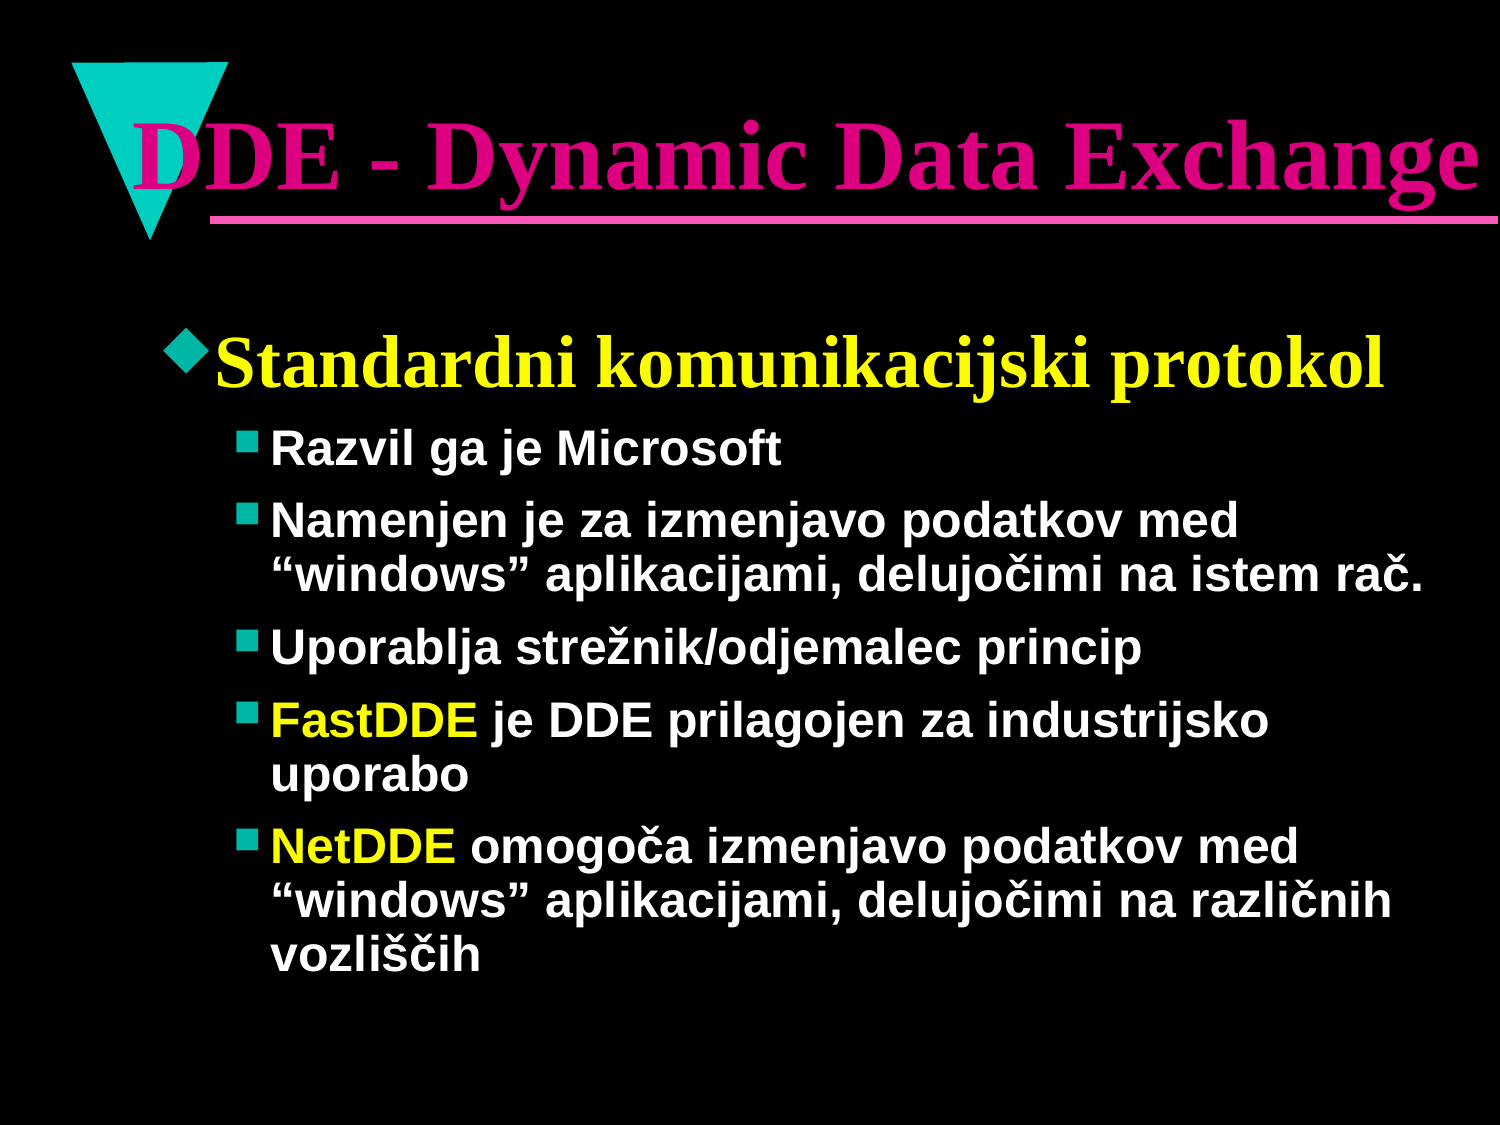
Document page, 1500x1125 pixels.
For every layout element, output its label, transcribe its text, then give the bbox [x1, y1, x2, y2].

title DDE - Dynamic Data Exchange [117, 63, 1500, 251]
list Standardni komunikacijski protokol Razvil ga je Microsoft Namenjen je za izmenjavo podatkov med “windows” aplikacijami, delujočimi na istem rač. Uporablja strežnik/odjemalec princip FastDDE je DDE prilagojen za industrijsko uporabo NetDDE omogoča izmenjavo podatkov med “windows” aplikacijami, delujočimi na različnih vozliščih [143, 314, 1476, 991]
